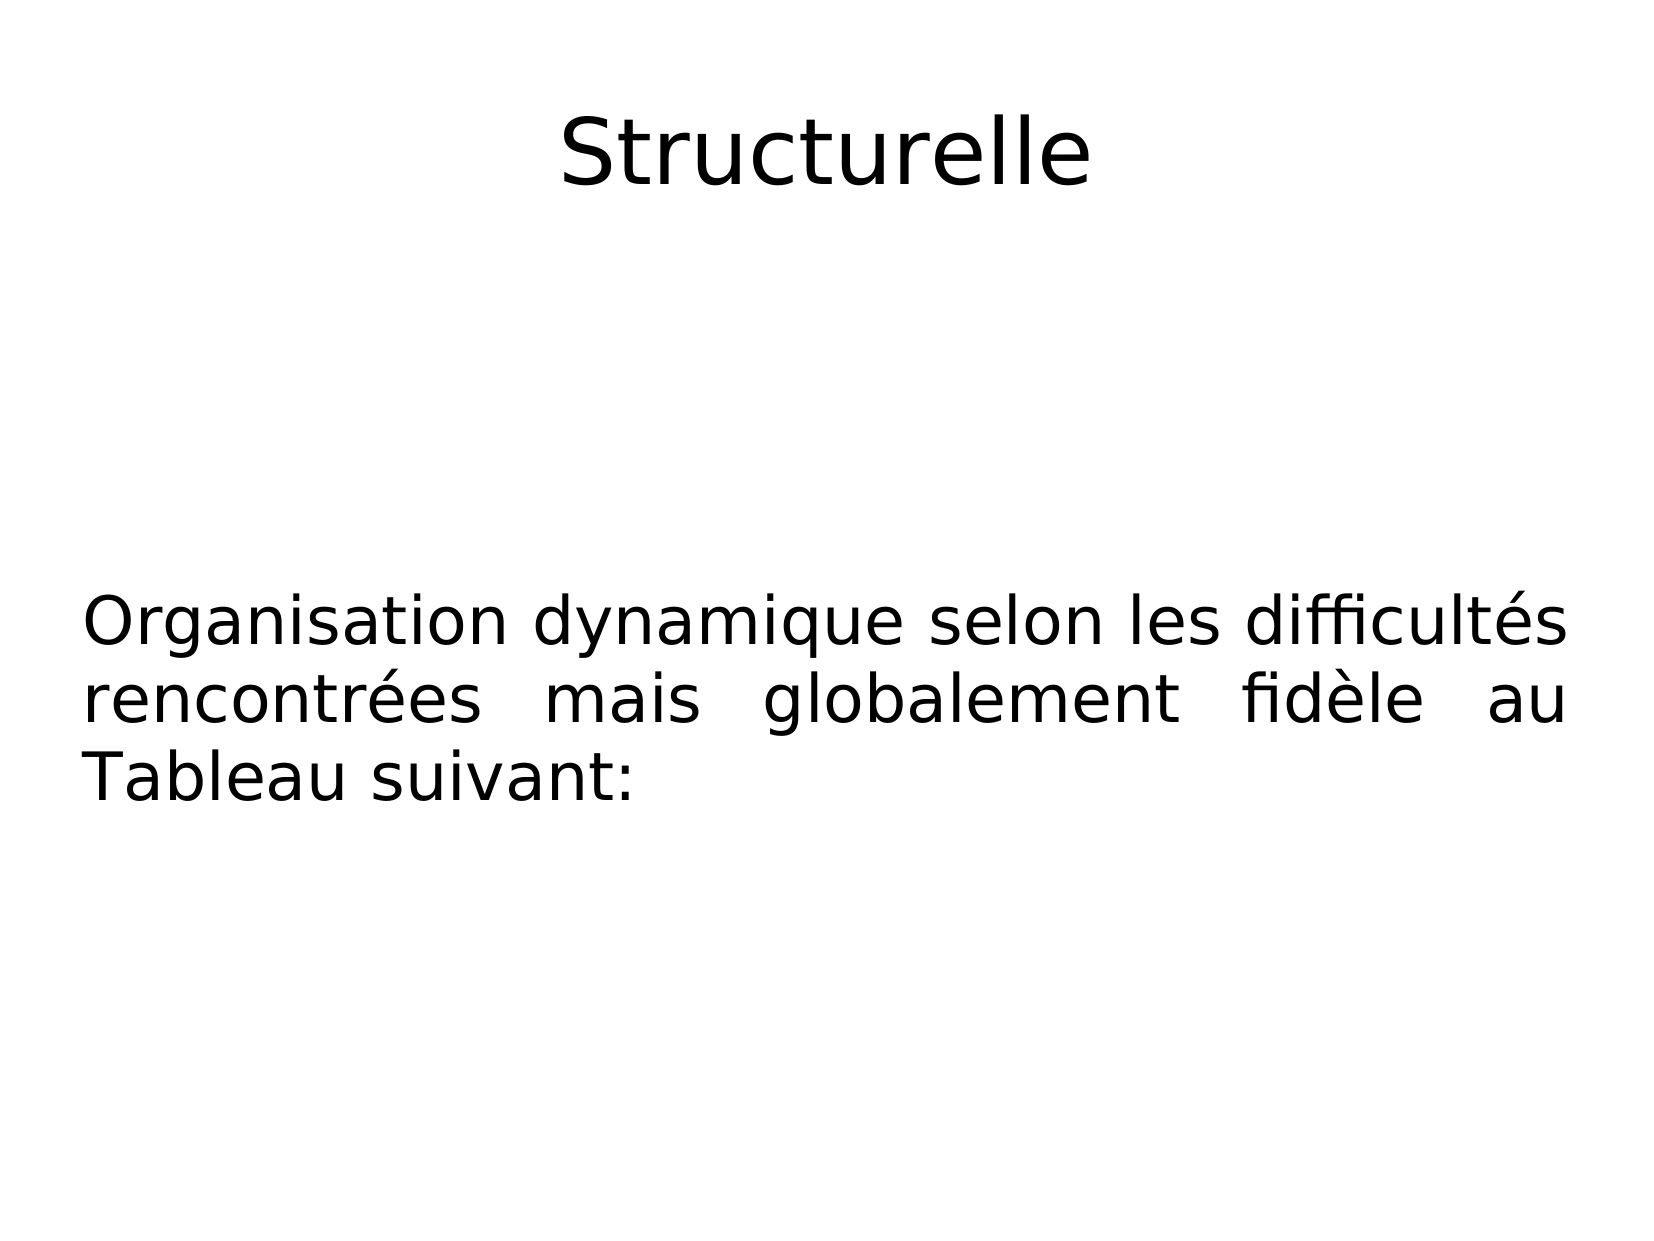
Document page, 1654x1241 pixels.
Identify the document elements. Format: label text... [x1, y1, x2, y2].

title Structurelle [82, 49, 1571, 257]
subtitle Organisation dynamique selon les difficultés rencontrées mais globalement fidèle au Tableau suivant: [82, 290, 1571, 1109]
